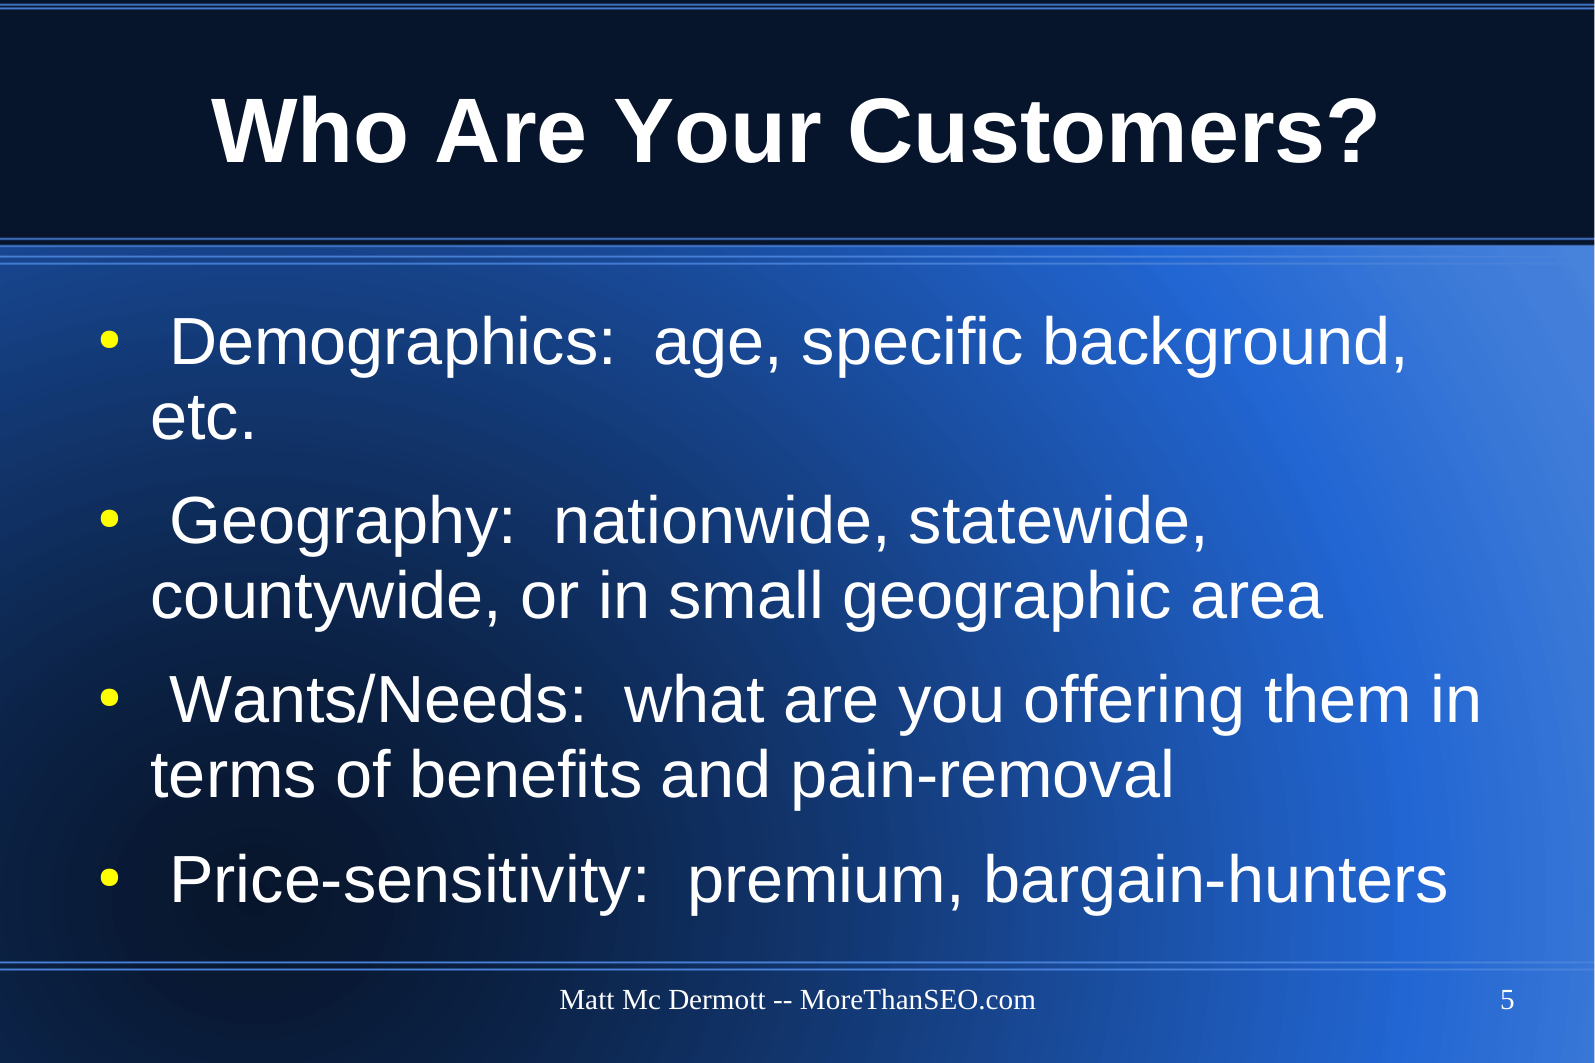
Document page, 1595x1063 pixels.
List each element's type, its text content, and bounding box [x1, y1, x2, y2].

list Demographics: age, specific background, etc. Geography: nationwide, statewide, countywide, or in small geographic area Wants/Needs: what are you offering them in terms of benefits and pain-removal Price-sensitivity: premium, bargain-hunters [79, 304, 1515, 917]
picture [0, 0, 1595, 1063]
title Who Are Your Customers? [79, 42, 1515, 220]
